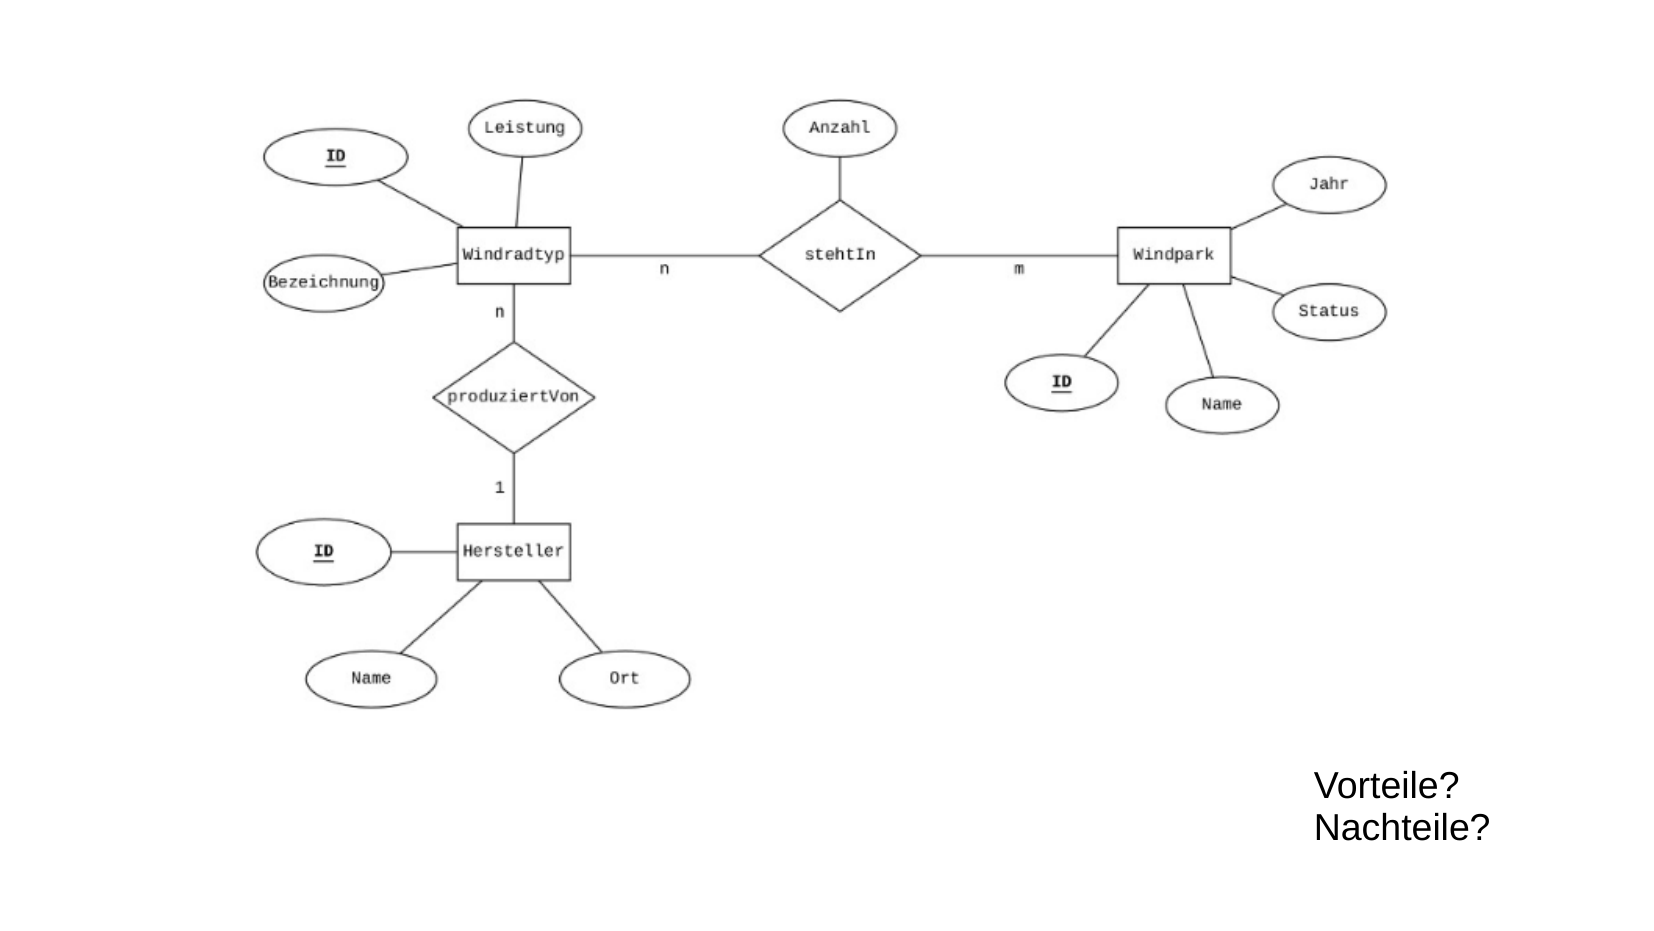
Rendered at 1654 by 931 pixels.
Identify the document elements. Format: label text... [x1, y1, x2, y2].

text_box Vorteile? Nachteile? [1299, 757, 1506, 857]
picture [234, 61, 1447, 739]
